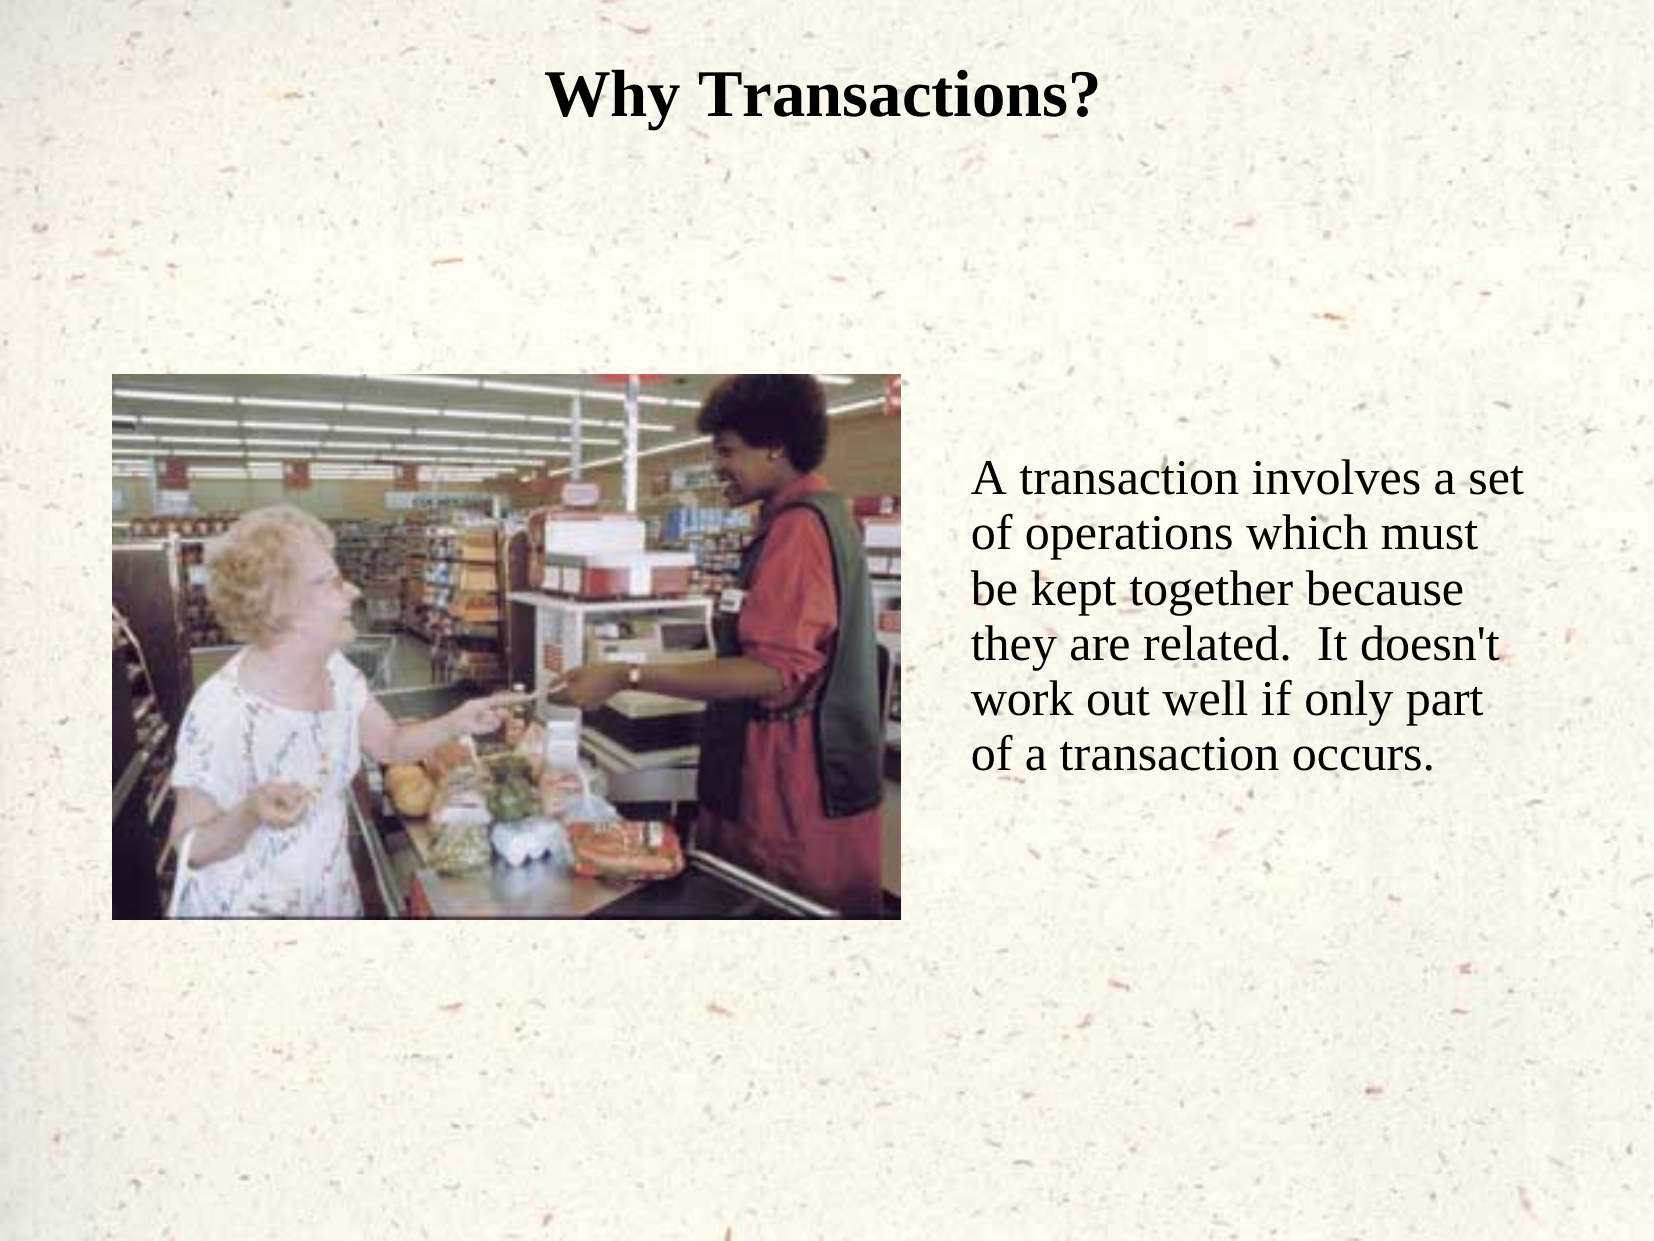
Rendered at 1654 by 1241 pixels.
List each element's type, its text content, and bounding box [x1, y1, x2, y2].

title Why Transactions? [112, 37, 1535, 151]
list A transaction involves a set of operations which must be kept together because they are related. It doesn't work out well if only part of a transaction occurs. [900, 450, 1538, 863]
picture [0, 0, 1654, 1241]
